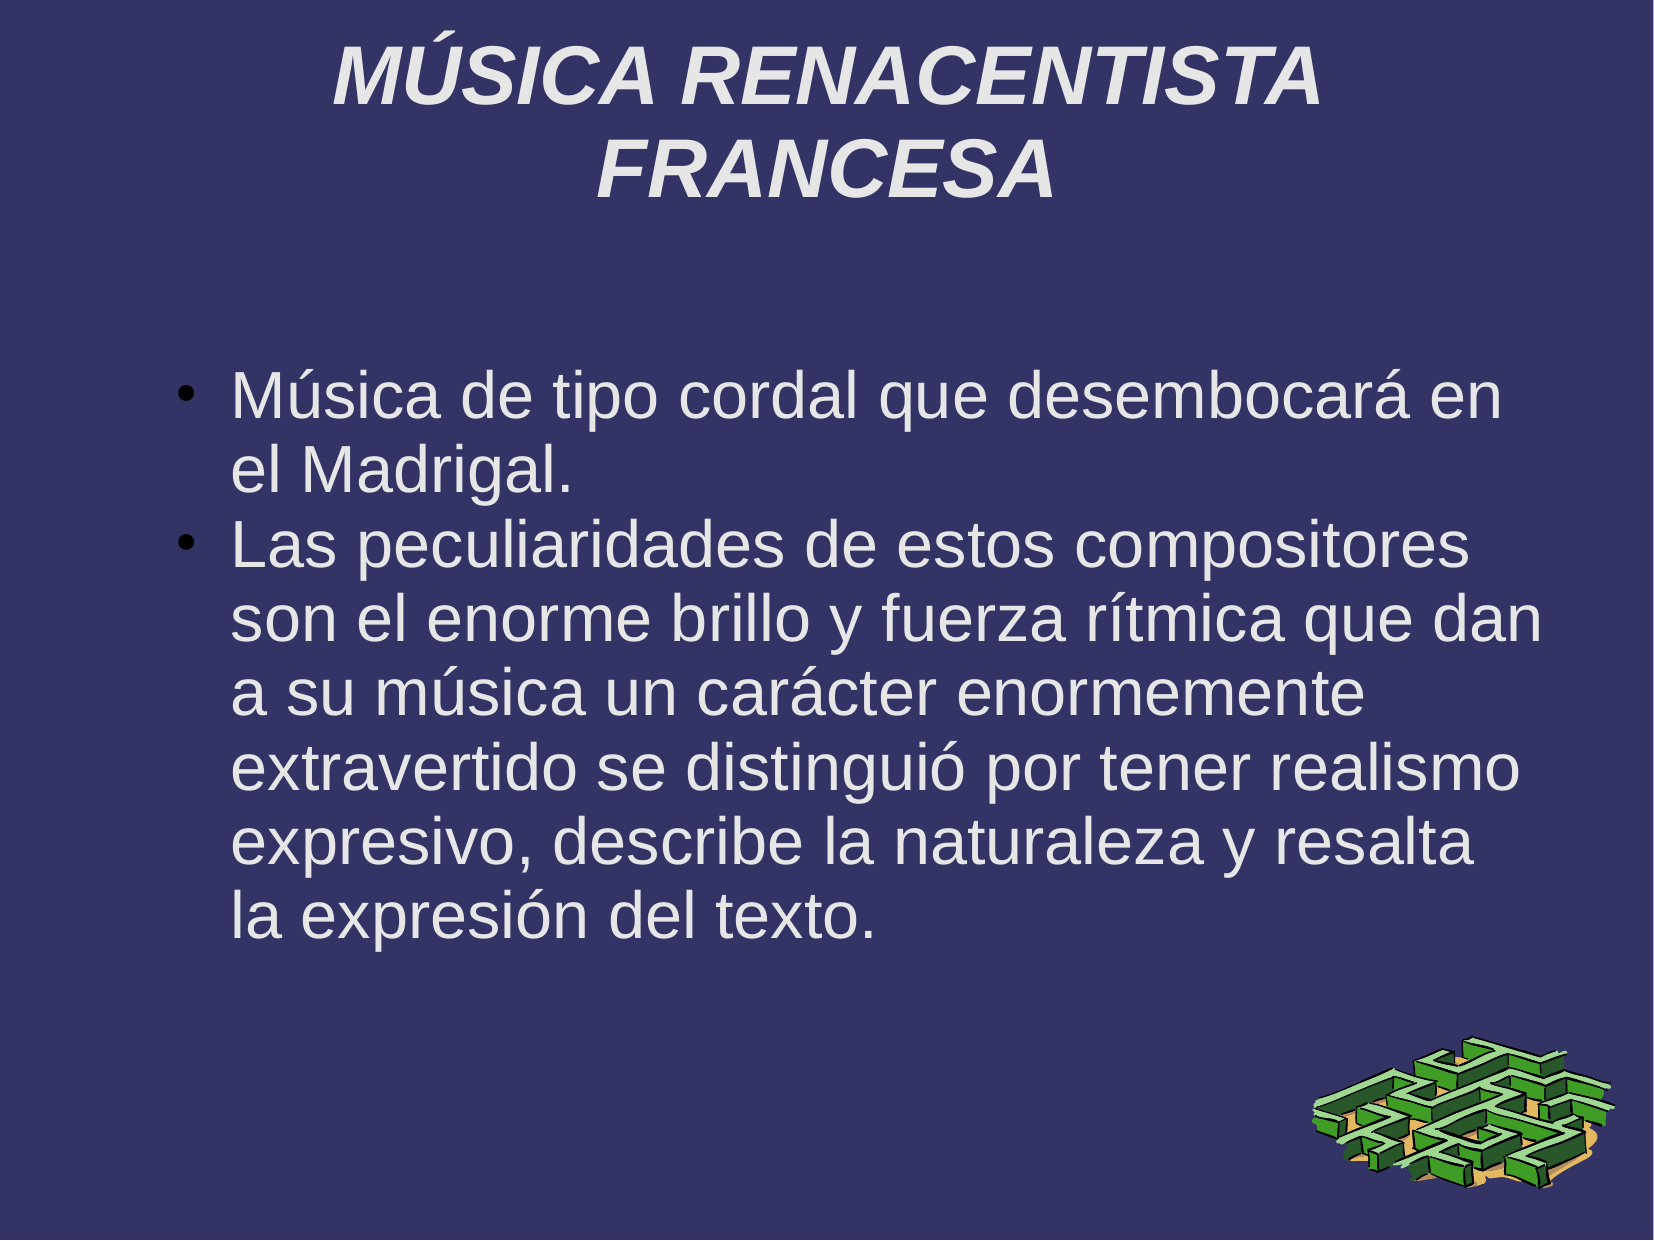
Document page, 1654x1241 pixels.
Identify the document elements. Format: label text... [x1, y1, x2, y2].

title MÚSICA RENACENTISTA FRANCESA [121, 19, 1534, 227]
list Música de tipo cordal que desembocará en el Madrigal. Las peculiaridades de estos compositores son el enorme brillo y fuerza rítmica que dan a su música un carácter enormemente extravertido se distinguió por tener realismo expresivo, describe la naturaleza y resalta la expresión del texto. [174, 354, 1565, 1126]
